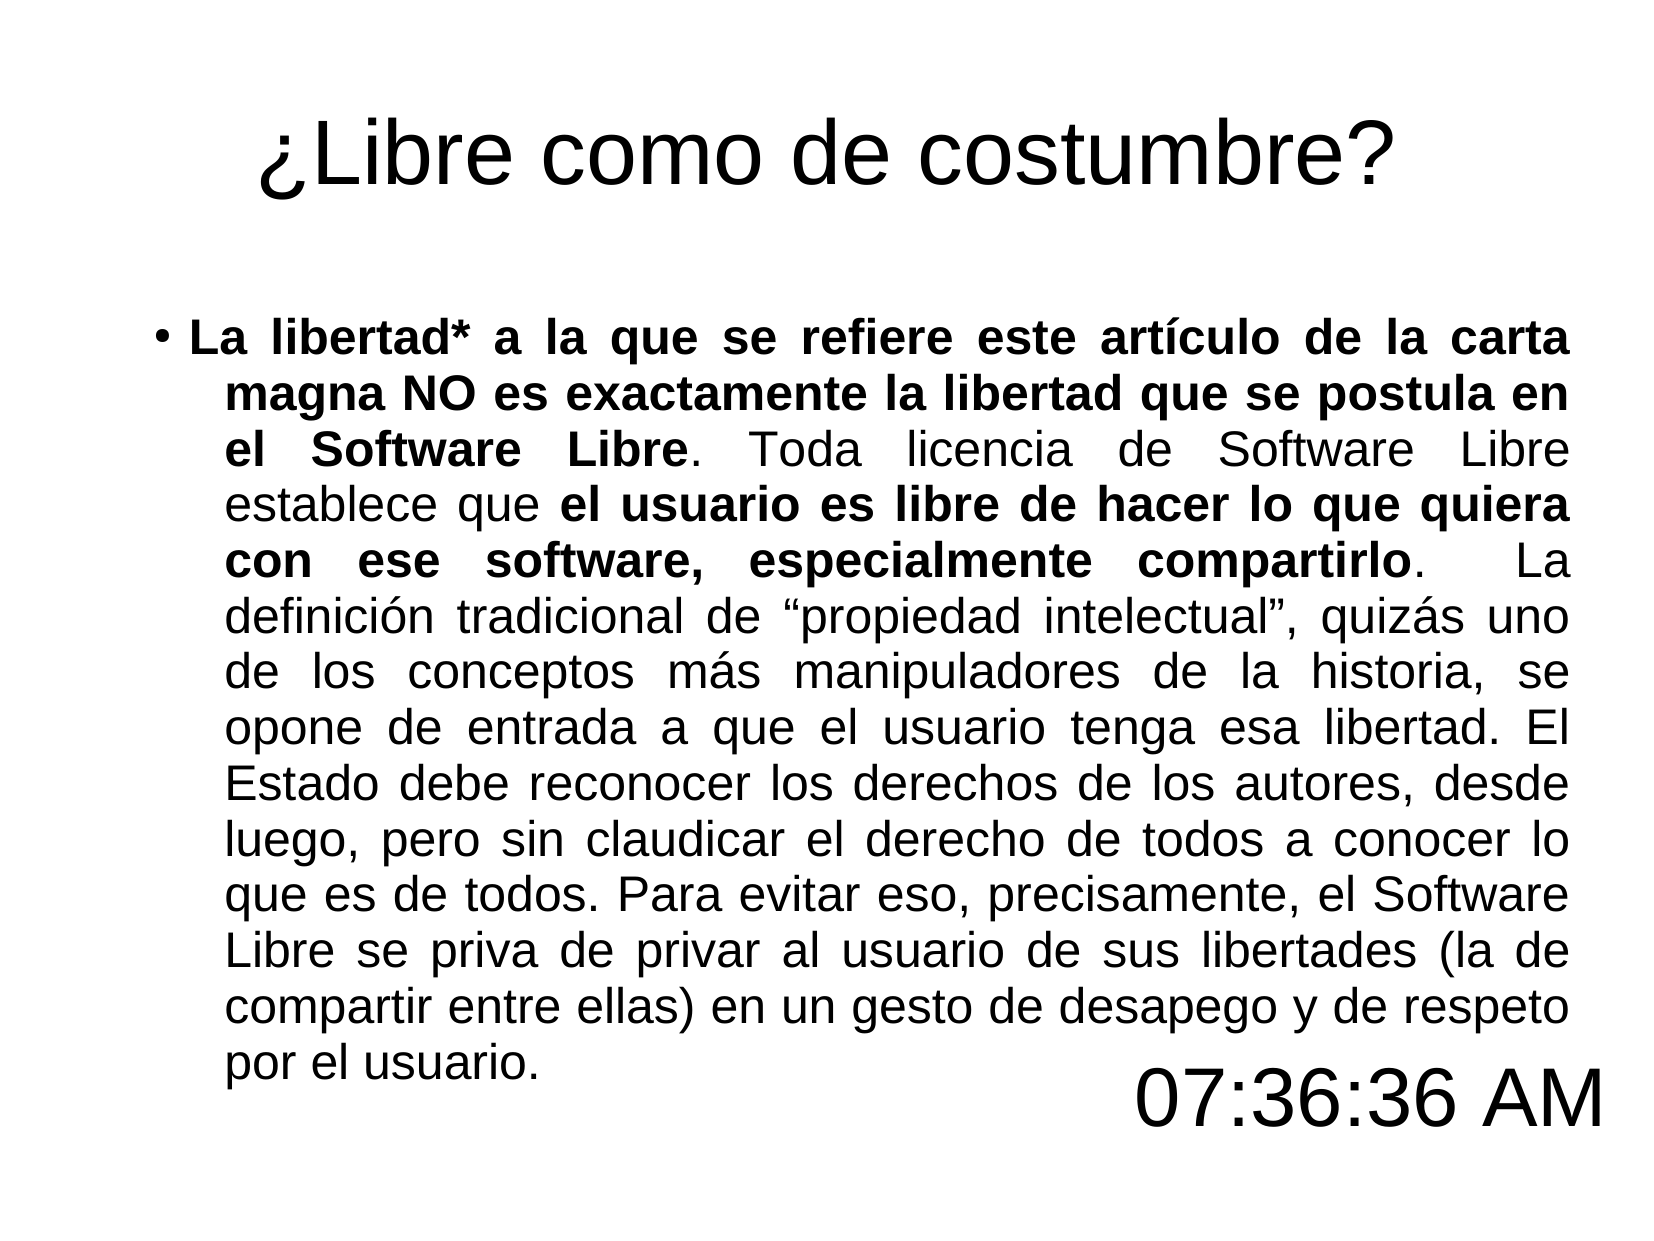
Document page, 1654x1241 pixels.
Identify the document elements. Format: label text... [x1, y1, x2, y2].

text_box 08:12:45 AM [1162, 1044, 1580, 1163]
title ¿Libre como de costumbre? [82, 49, 1571, 257]
subtitle La libertad* a la que se refiere este artículo de la carta magna NO es exactamente la libertad que se postula en el Software Libre. Toda licencia de Software Libre establece que el usuario es libre de hacer lo que quiera con ese software, especialmente compartirlo. La definición tradicional de “propiedad intelectual”, quizás uno de los conceptos más manipuladores de la historia, se opone de entrada a que el usuario tenga esa libertad. El Estado debe reconocer los derechos de los autores, desde luego, pero sin claudicar el derecho de todos a conocer lo que es de todos. Para evitar eso, precisamente, el Software Libre se priva de privar al usuario de sus libertades (la de compartir entre ellas) en un gesto de desapego y de respeto por el usuario. [82, 290, 1571, 1109]
